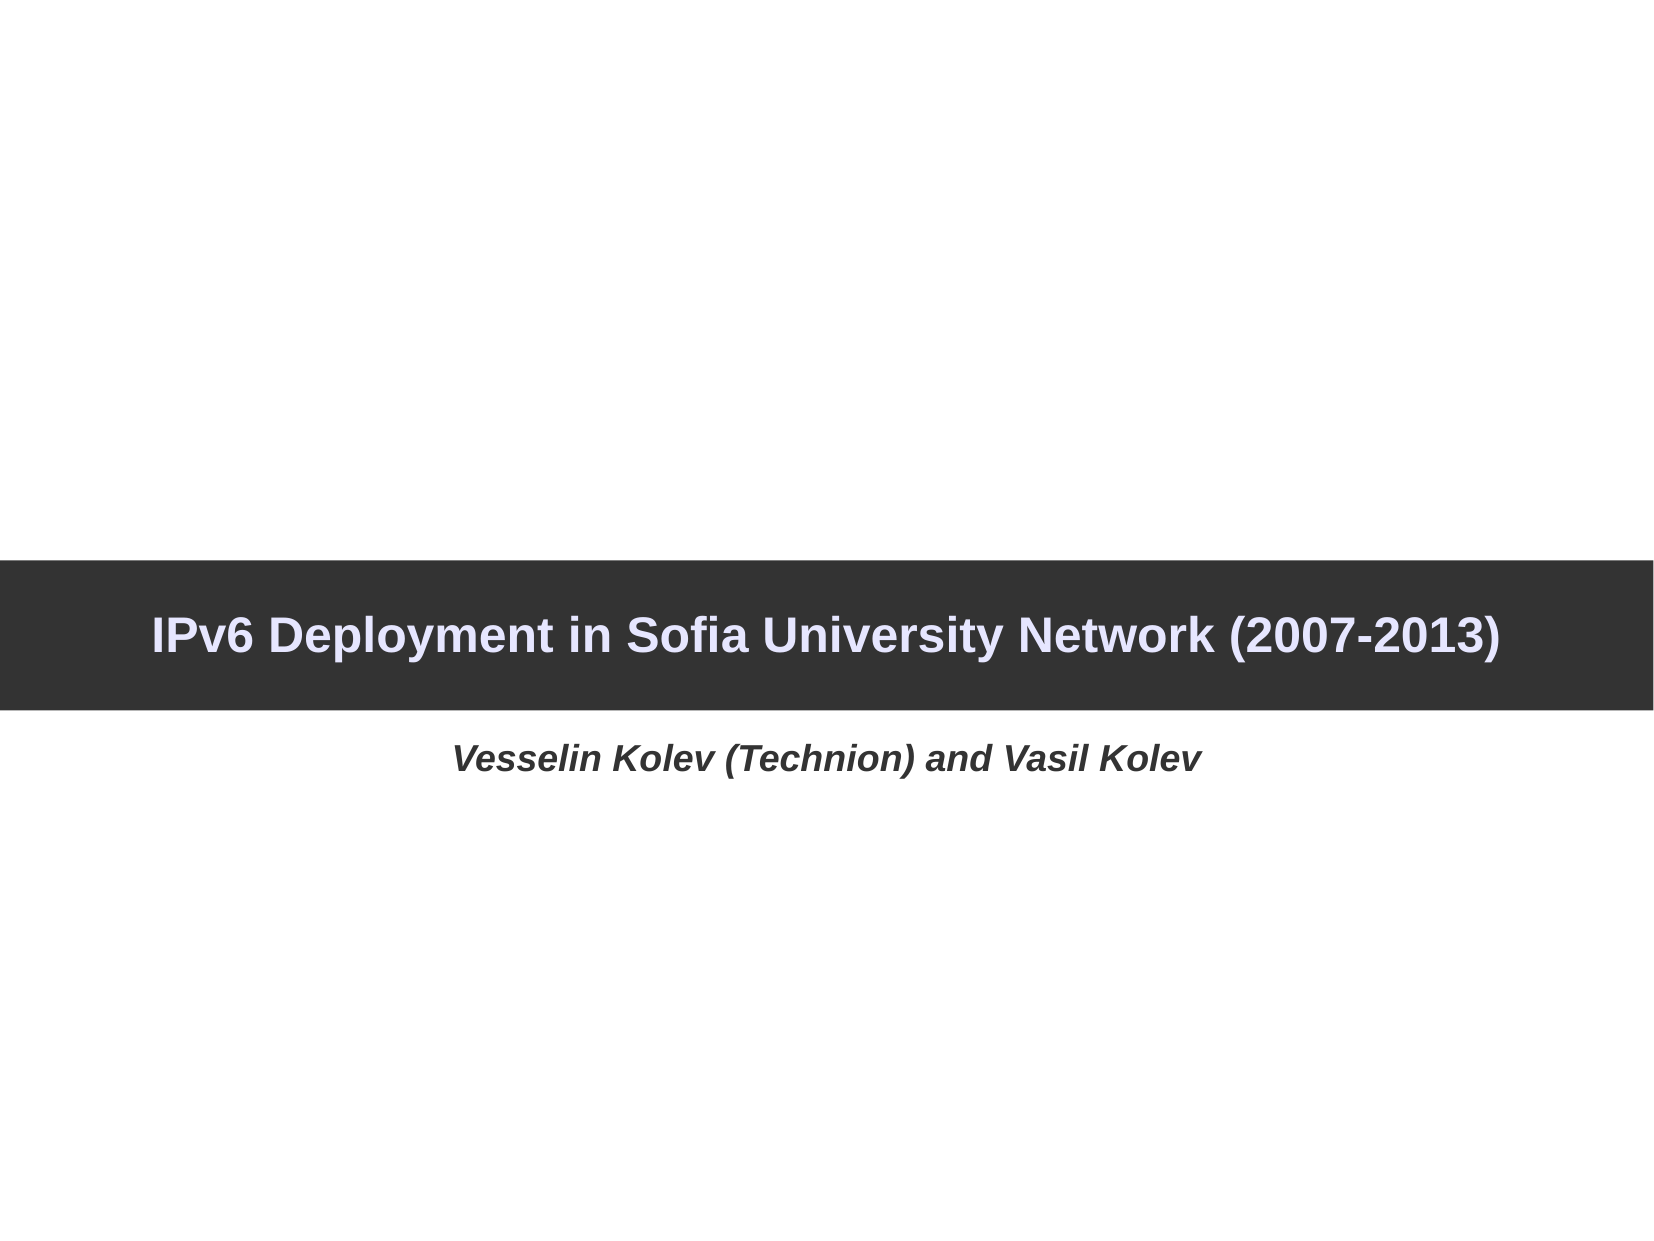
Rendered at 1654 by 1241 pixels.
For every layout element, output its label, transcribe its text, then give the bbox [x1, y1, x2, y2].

text_box Vesselin Kolev (Technion) and Vasil Kolev [0, 729, 1654, 782]
text_box IPv6 Deployment in Sofia University Network (2007-2013) [0, 560, 1654, 711]
